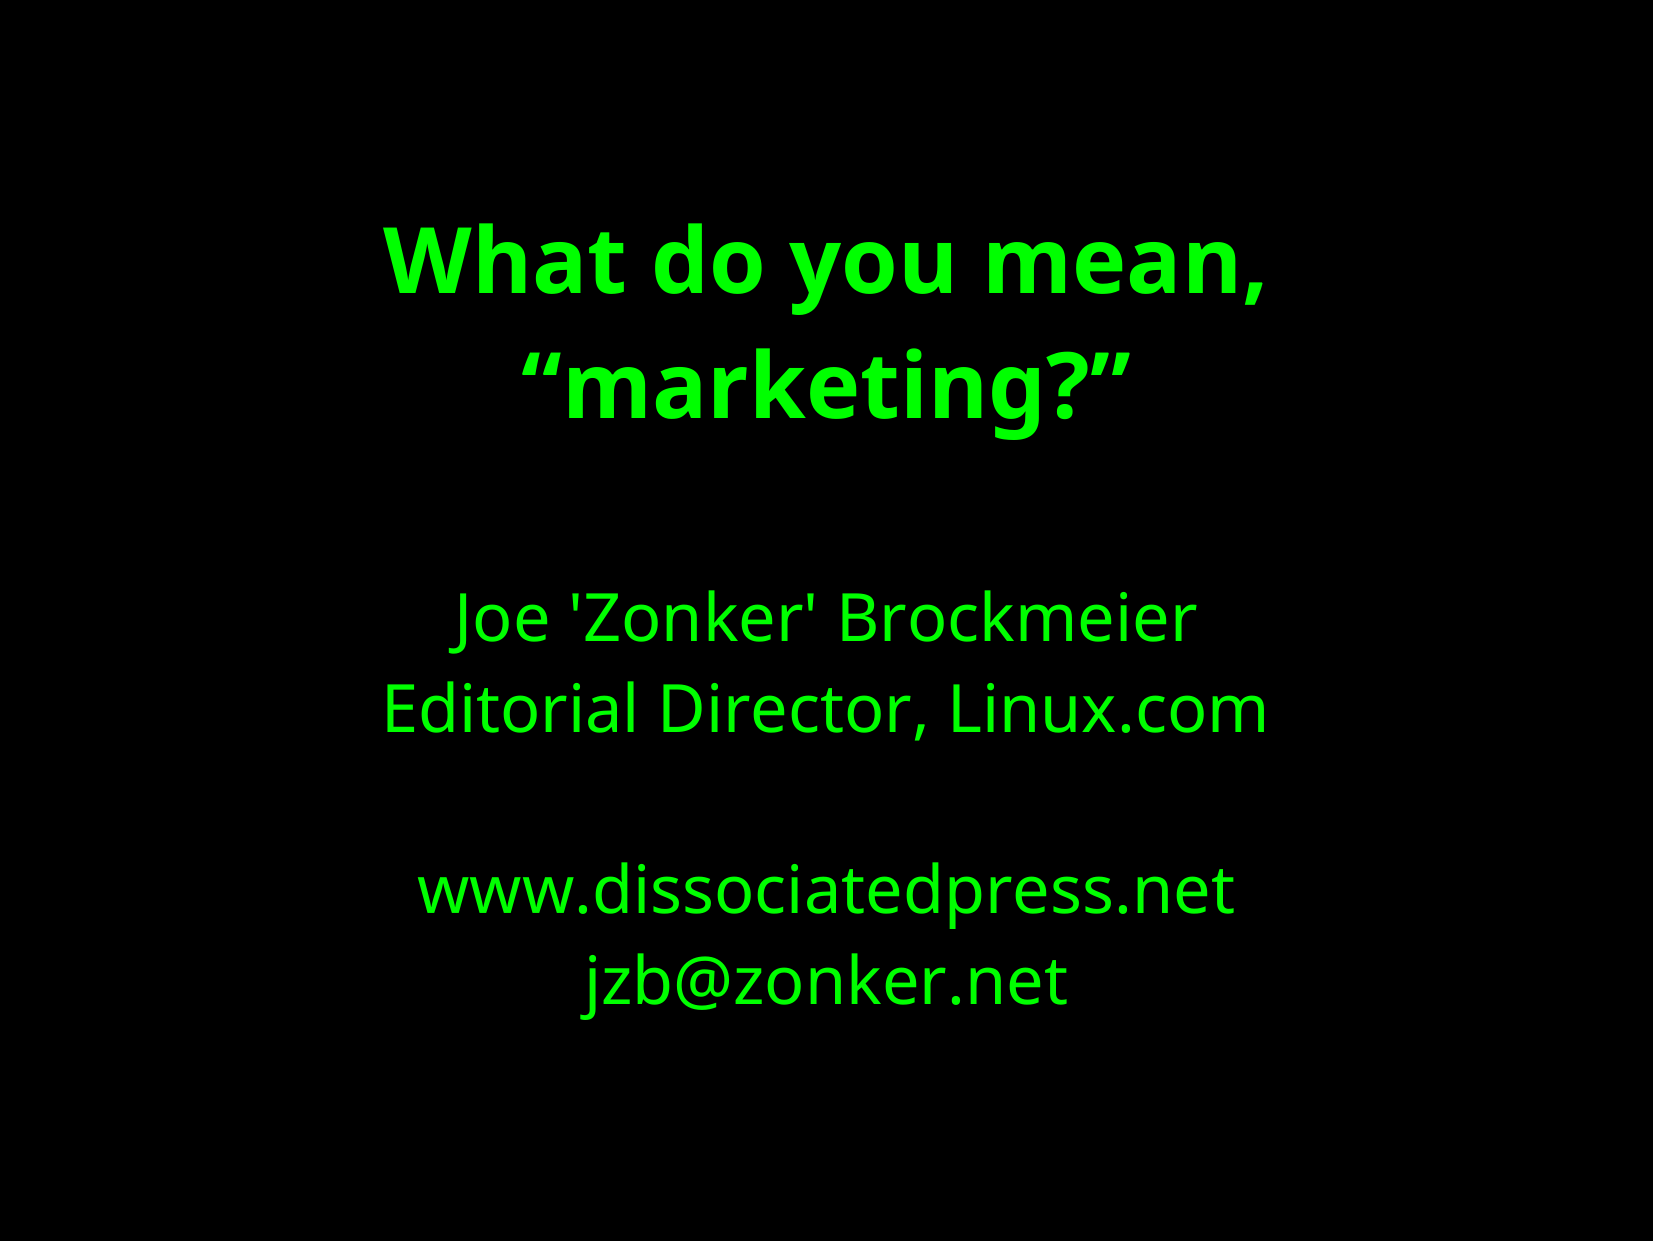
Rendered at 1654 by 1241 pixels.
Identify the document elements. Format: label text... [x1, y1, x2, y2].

title What do you mean, “marketing?” Joe 'Zonker' Brockmeier Editorial Director, Linux.com www.dissociatedpress.net jzb@zonker.net [82, 136, 1571, 1084]
